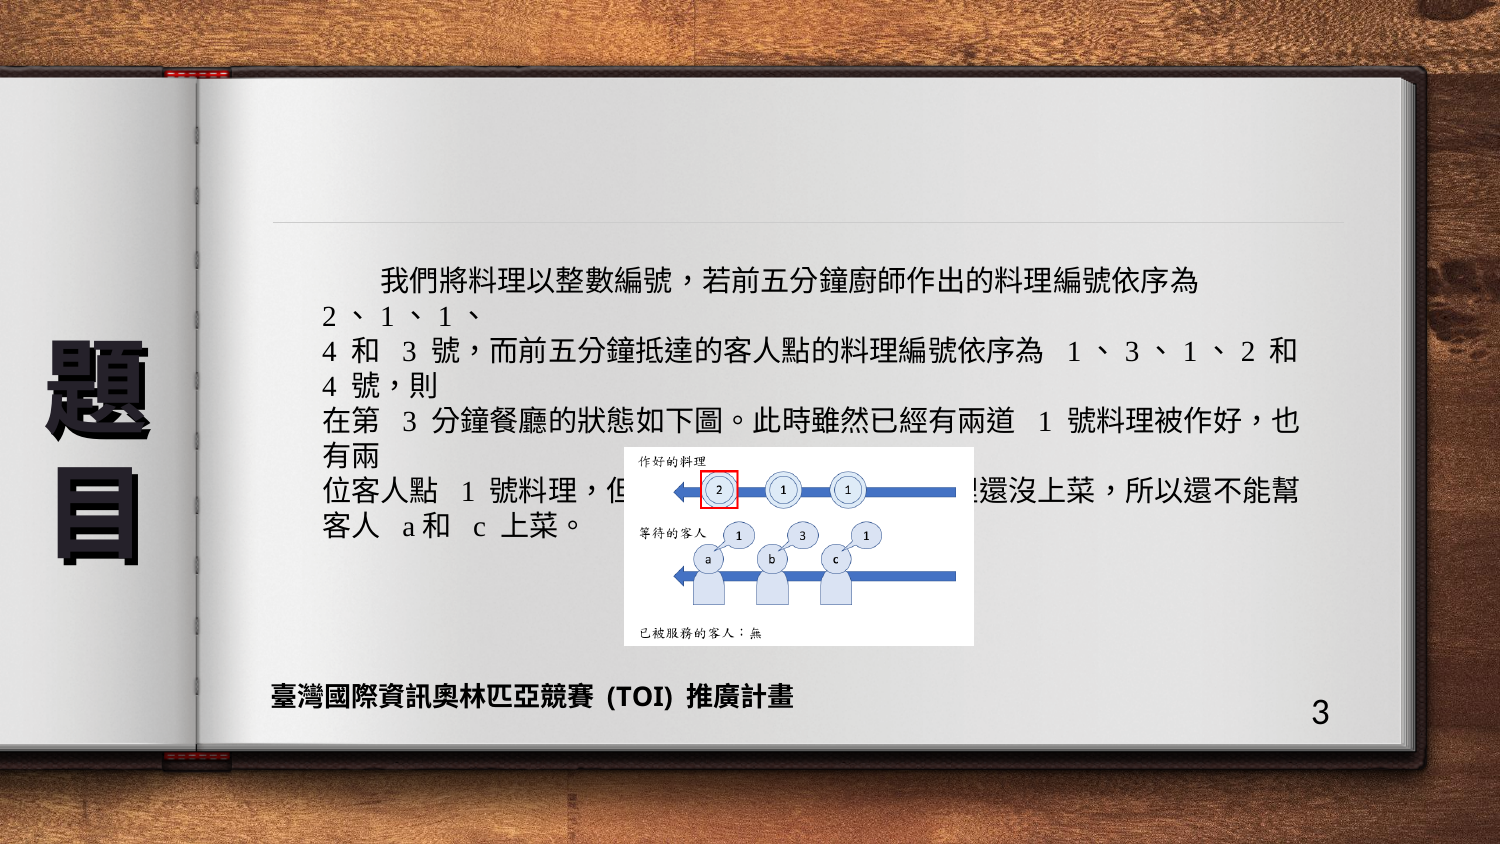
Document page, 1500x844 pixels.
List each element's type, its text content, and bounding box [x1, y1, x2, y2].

text_box [1295, 672, 1386, 737]
text_box 我們將料理以整數編號，若前五分鐘廚師作出的料理編號依序為 2、1、1、 4 和 3 號，而前五分鐘抵達的客人點的料理編號依序為 1、3、1、2 和 4 號，則 在第 3 分鐘餐廳的狀態如下圖。此時雖然已經有兩道 1 號料理被作好，也有兩 位客人點 1 號料理，但因為最早作好的 2 號料理還沒上菜，所以還不能幫客人 a和 c 上菜。 [307, 255, 1341, 550]
title 題 目 [28, 306, 210, 552]
chart [624, 447, 974, 646]
